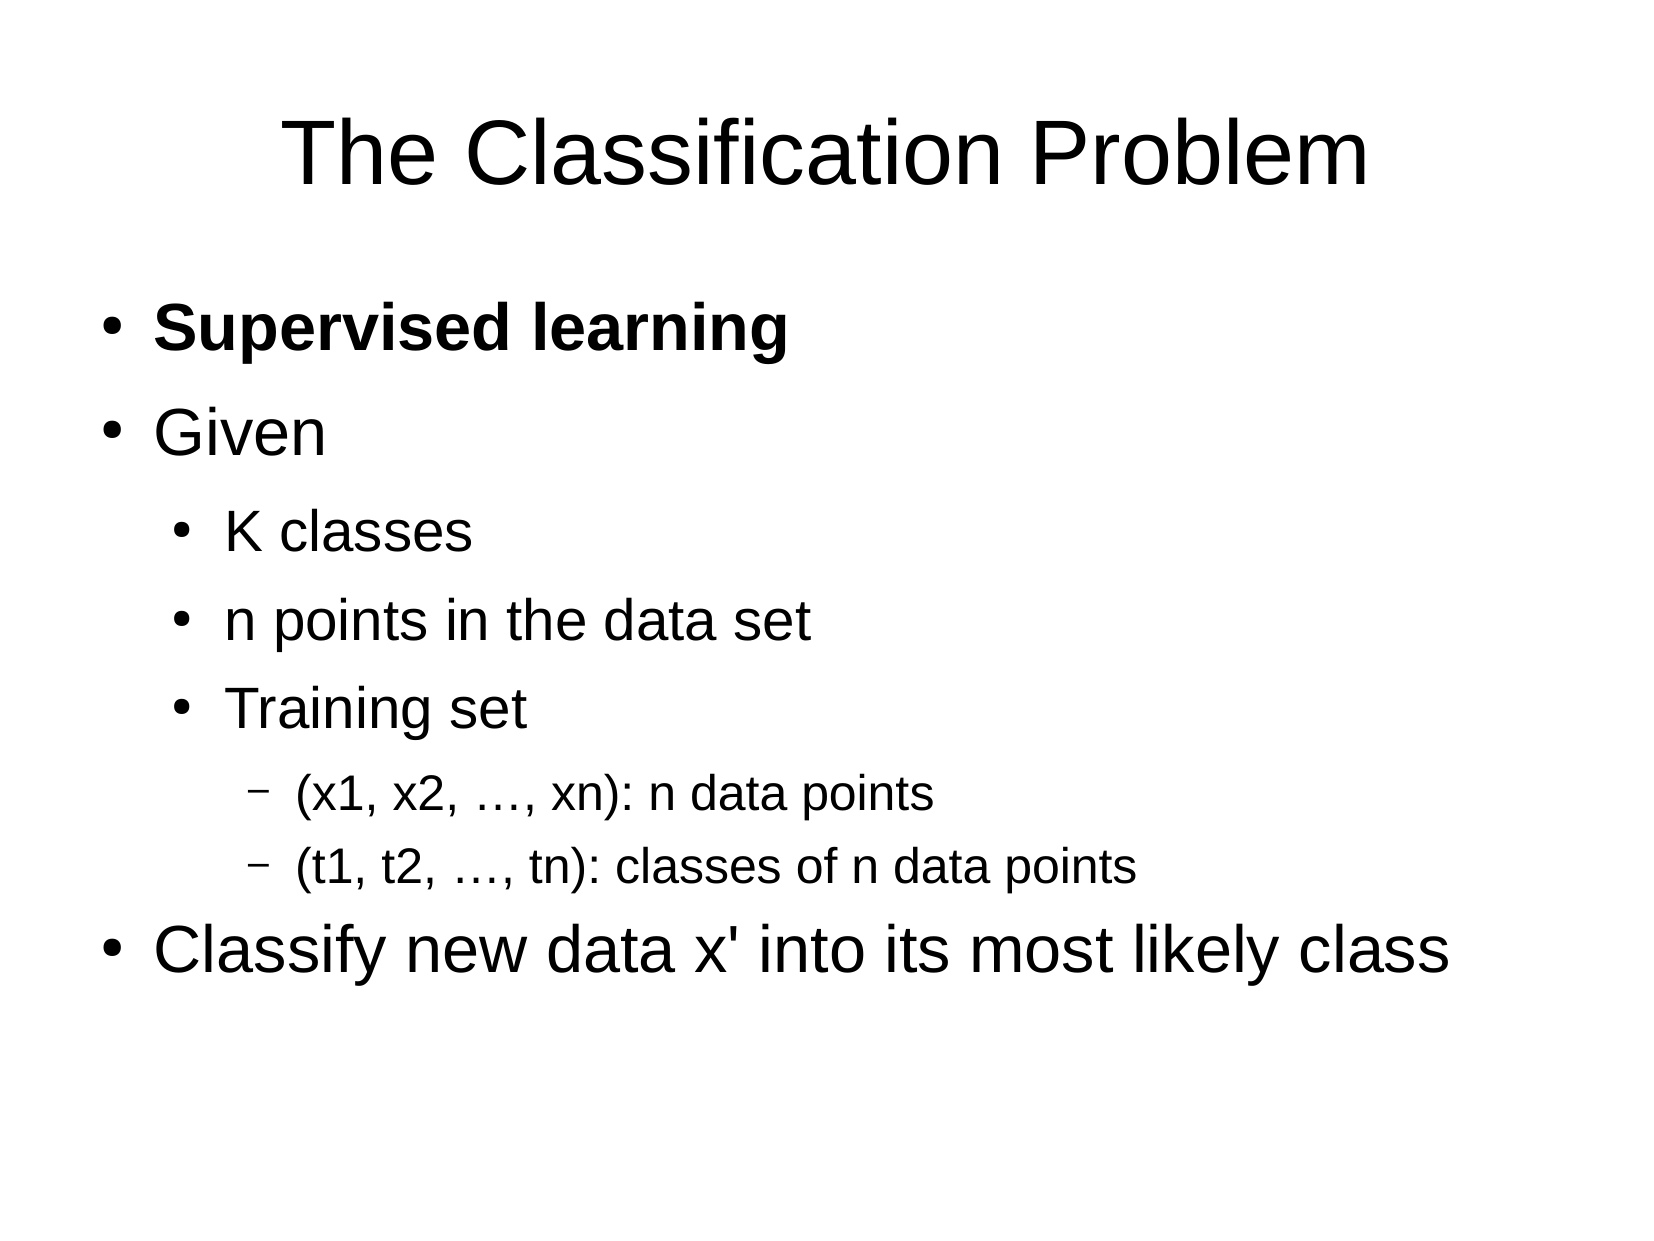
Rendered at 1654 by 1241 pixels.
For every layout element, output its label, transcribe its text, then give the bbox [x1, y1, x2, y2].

list Supervised learning Given K classes n points in the data set Training set (x1, x2, …, xn): n data points (t1, t2, …, tn): classes of n data points Classify new data x' into its most likely class [82, 290, 1571, 1109]
title The Classification Problem [82, 49, 1571, 257]
